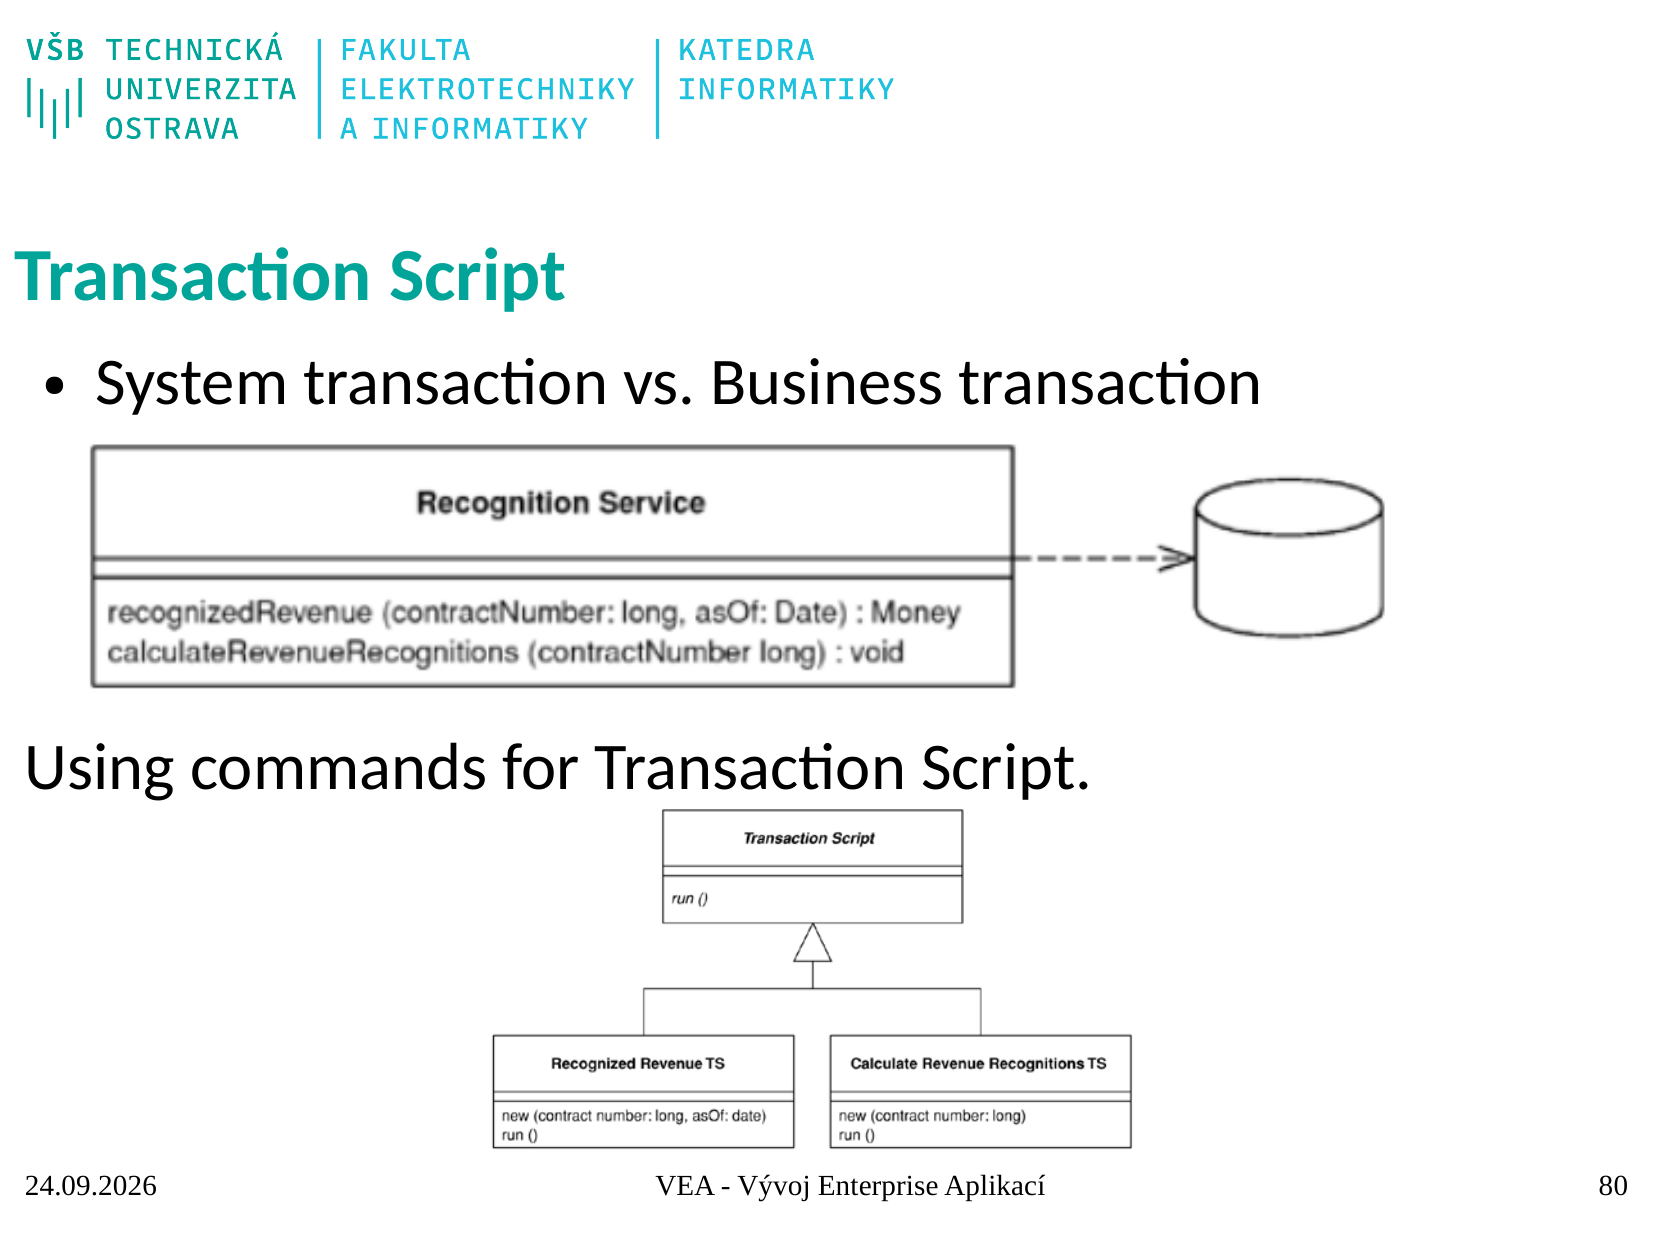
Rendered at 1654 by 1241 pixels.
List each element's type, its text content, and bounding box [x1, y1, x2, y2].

picture [26, 31, 894, 139]
list System transaction vs. Business transaction Using commands for Transaction Script. [24, 354, 1629, 1146]
picture [82, 425, 1394, 693]
picture [484, 803, 1146, 1160]
title Transaction Script [14, 165, 1619, 319]
